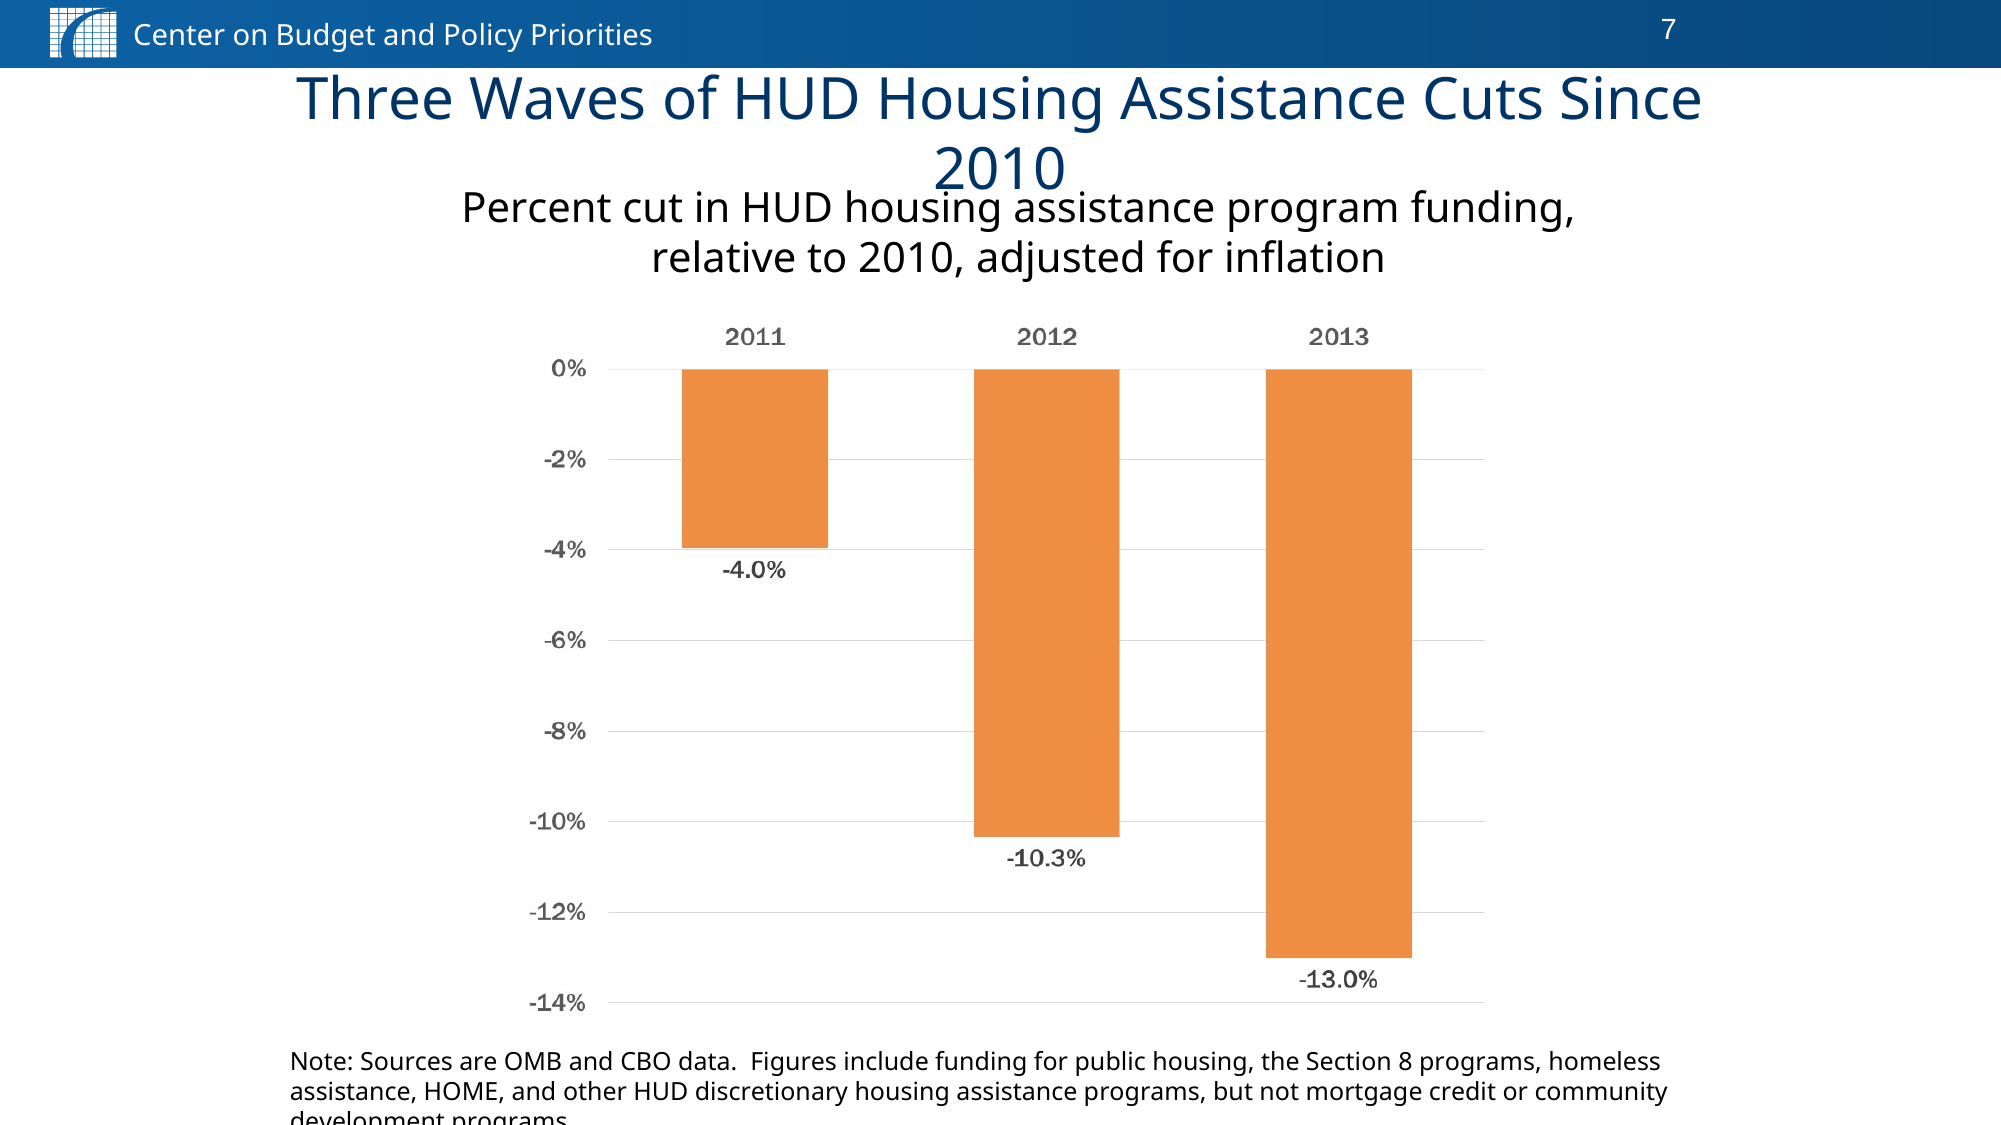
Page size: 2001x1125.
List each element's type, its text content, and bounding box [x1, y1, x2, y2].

text_box <number> [1612, 2, 1726, 63]
text_box Three Waves of HUD Housing Assistance Cuts Since 2010 [249, 87, 1751, 175]
picture [520, 314, 1501, 1026]
text_box Percent cut in HUD housing assistance program funding, relative to 2010, adjusted for inflation [312, 187, 1726, 276]
text_box Note: Sources are OMB and CBO data. Figures include funding for public housing, the Section 8 programs, homeless assistance, HOME, and other HUD discretionary housing assistance programs, but not mortgage credit or community development programs. [274, 1037, 1726, 1125]
